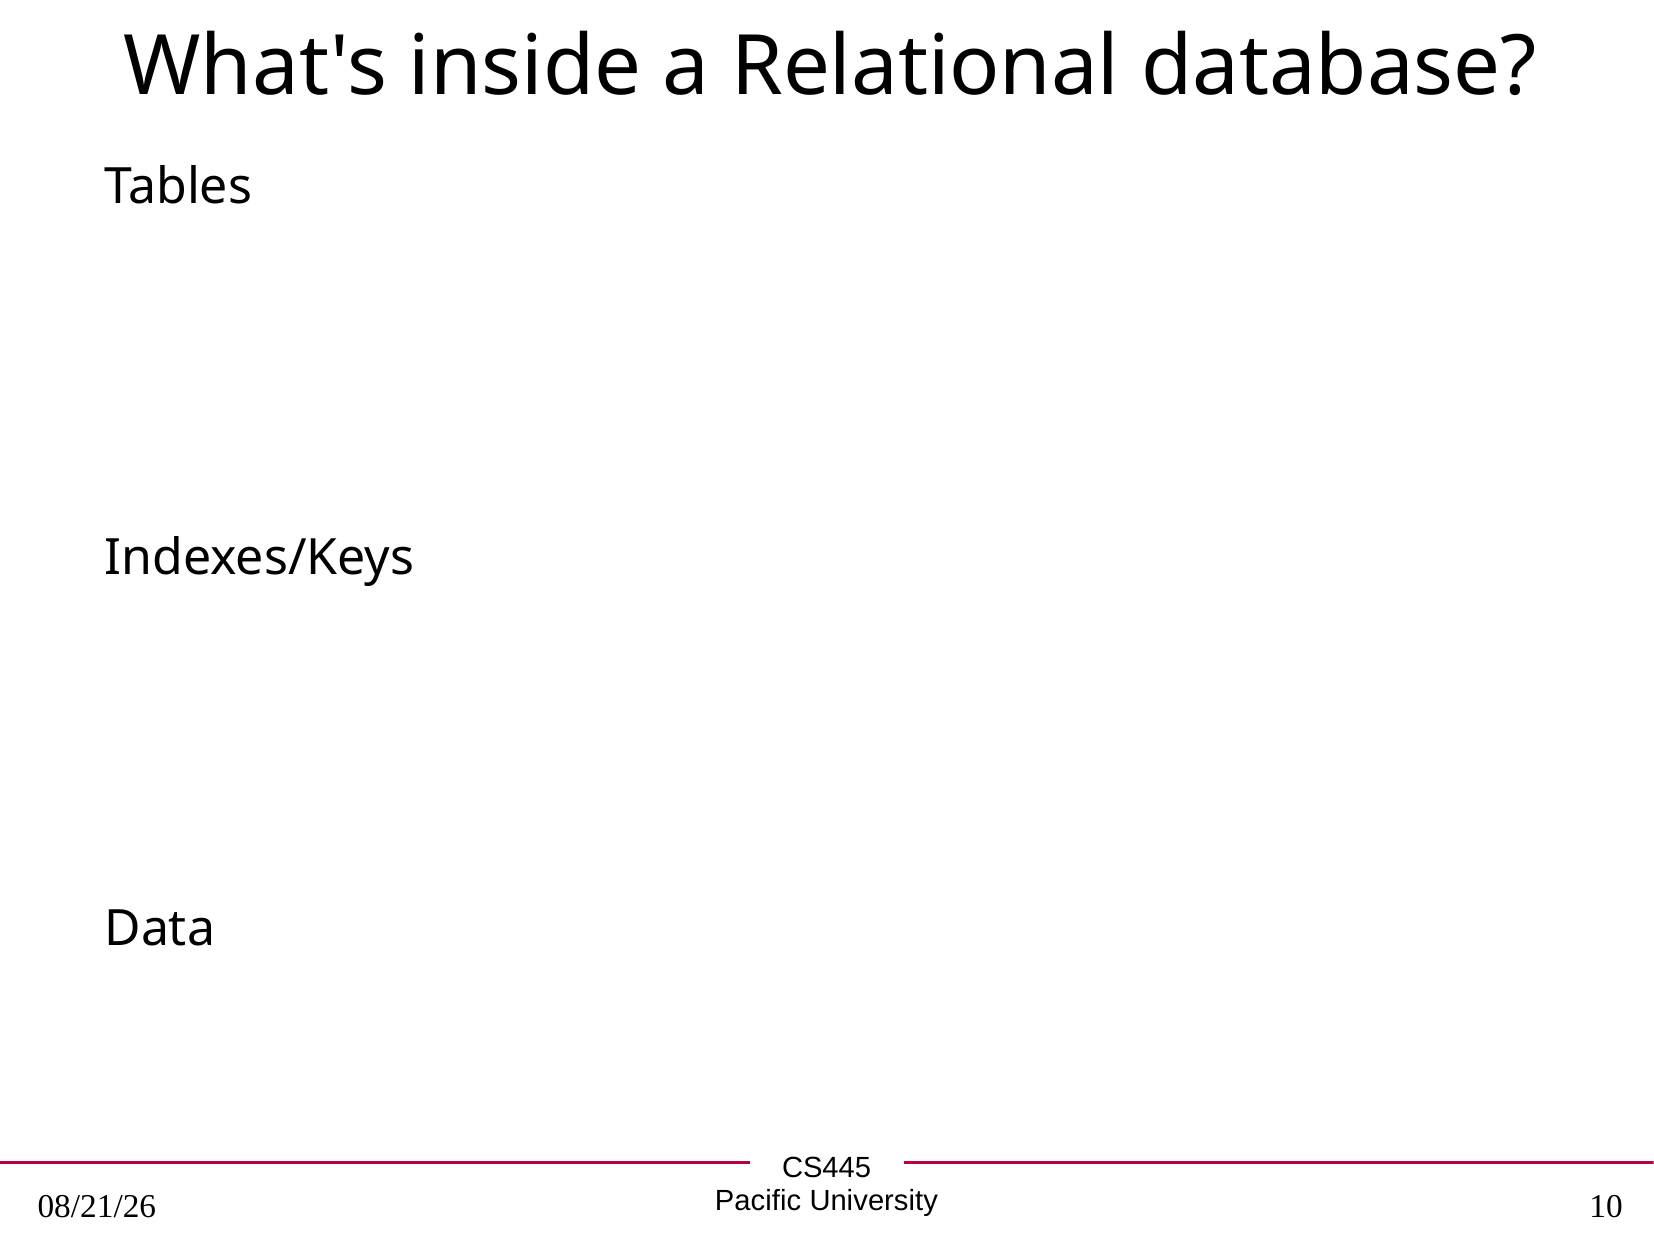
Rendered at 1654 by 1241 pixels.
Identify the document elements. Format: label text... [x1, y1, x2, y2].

title What's inside a Relational database? [86, 13, 1576, 111]
list Tables Indexes/Keys Data [86, 150, 1576, 1111]
